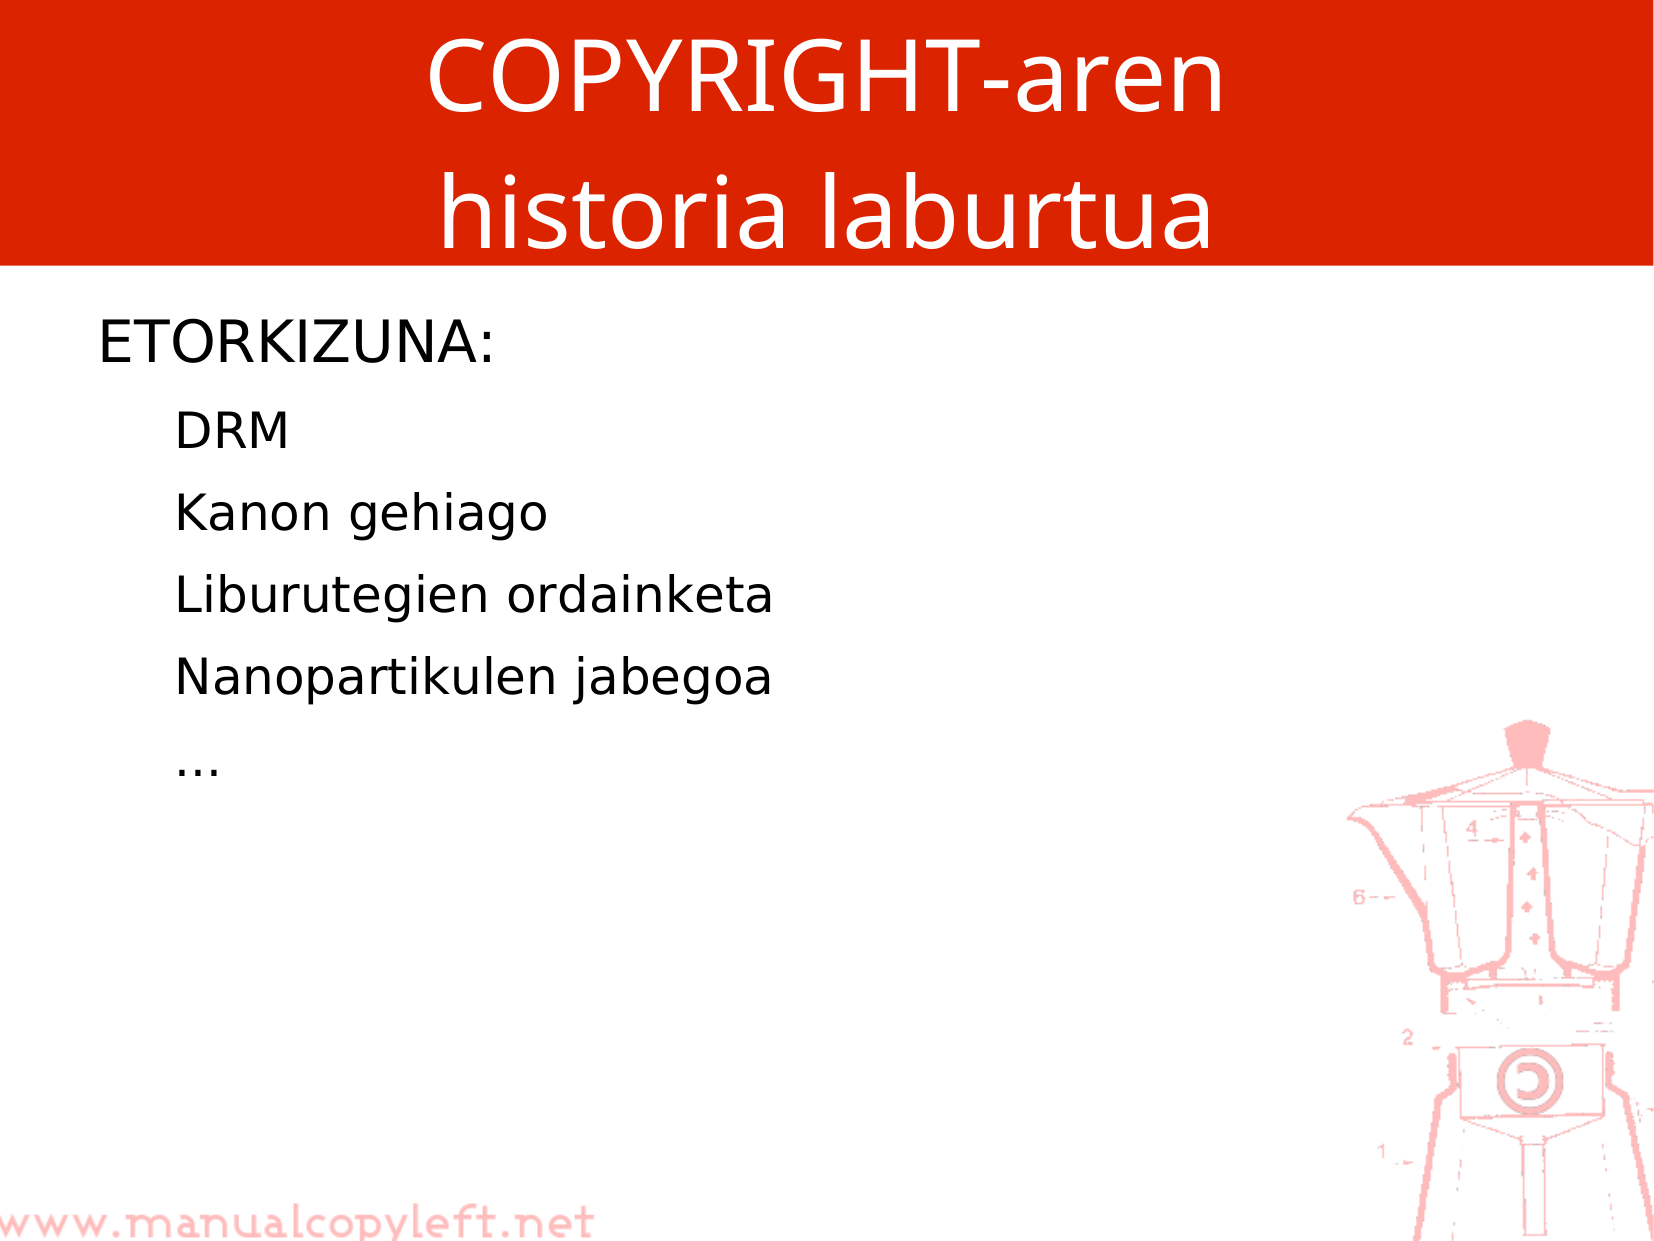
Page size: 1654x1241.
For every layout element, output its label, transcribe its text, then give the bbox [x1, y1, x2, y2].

text_box [0, 0, 1654, 266]
list ETORKIZUNA: DRM Kanon gehiago Liburutegien ordainketa Nanopartikulen jabegoa ... [80, 308, 1569, 1128]
title COPYRIGHT-aren historia laburtua [82, 24, 1571, 258]
picture [0, 266, 1654, 1241]
